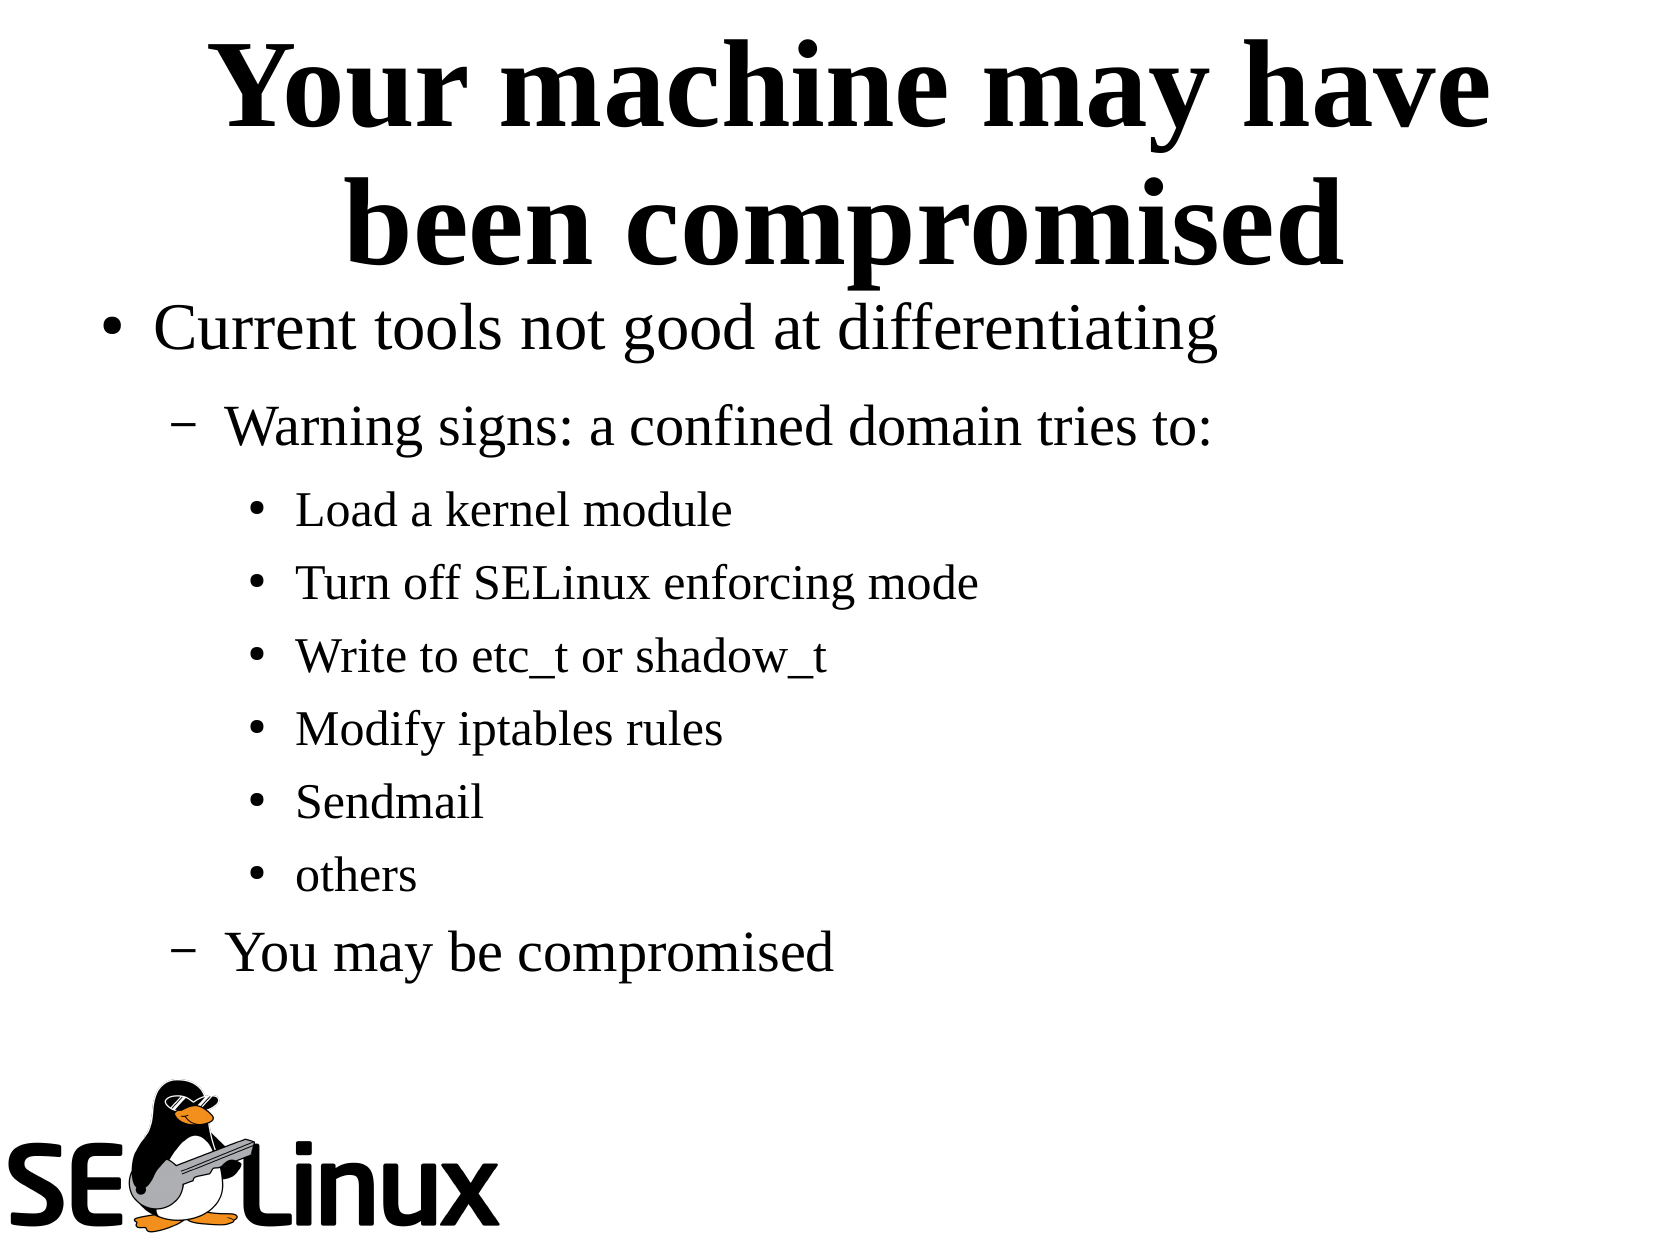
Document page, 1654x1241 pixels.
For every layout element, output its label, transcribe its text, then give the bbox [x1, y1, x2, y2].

list Current tools not good at differentiating Warning signs: a confined domain tries to: Load a kernel module Turn off SELinux enforcing mode Write to etc_t or shadow_t Modify iptables rules Sendmail others You may be compromised [82, 290, 1571, 1010]
picture [0, 919, 526, 1241]
title Your machine may have been compromised [82, 14, 1571, 290]
